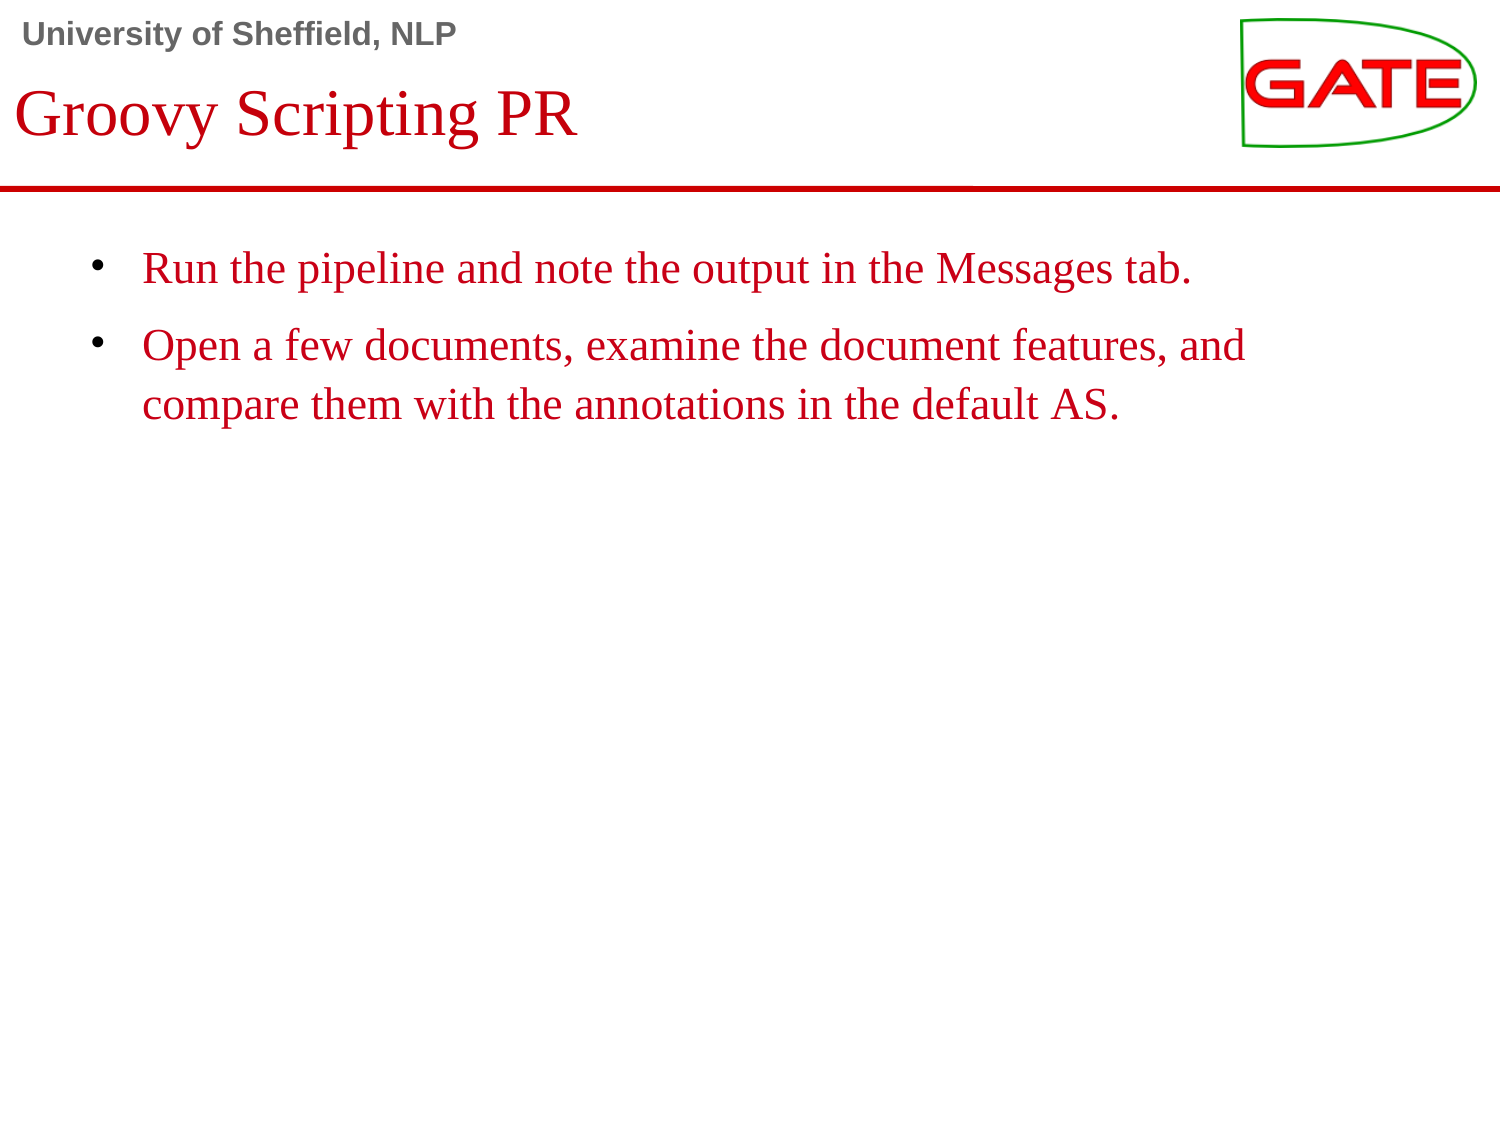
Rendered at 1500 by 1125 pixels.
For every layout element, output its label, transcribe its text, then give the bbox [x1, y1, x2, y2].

picture [1240, 18, 1477, 148]
title Groovy Scripting PR [0, 4, 1239, 214]
list Run the pipeline and note the output in the Messages tab. Open a few documents, examine the document features, and compare them with the annotations in the default AS. [75, 224, 1415, 1106]
